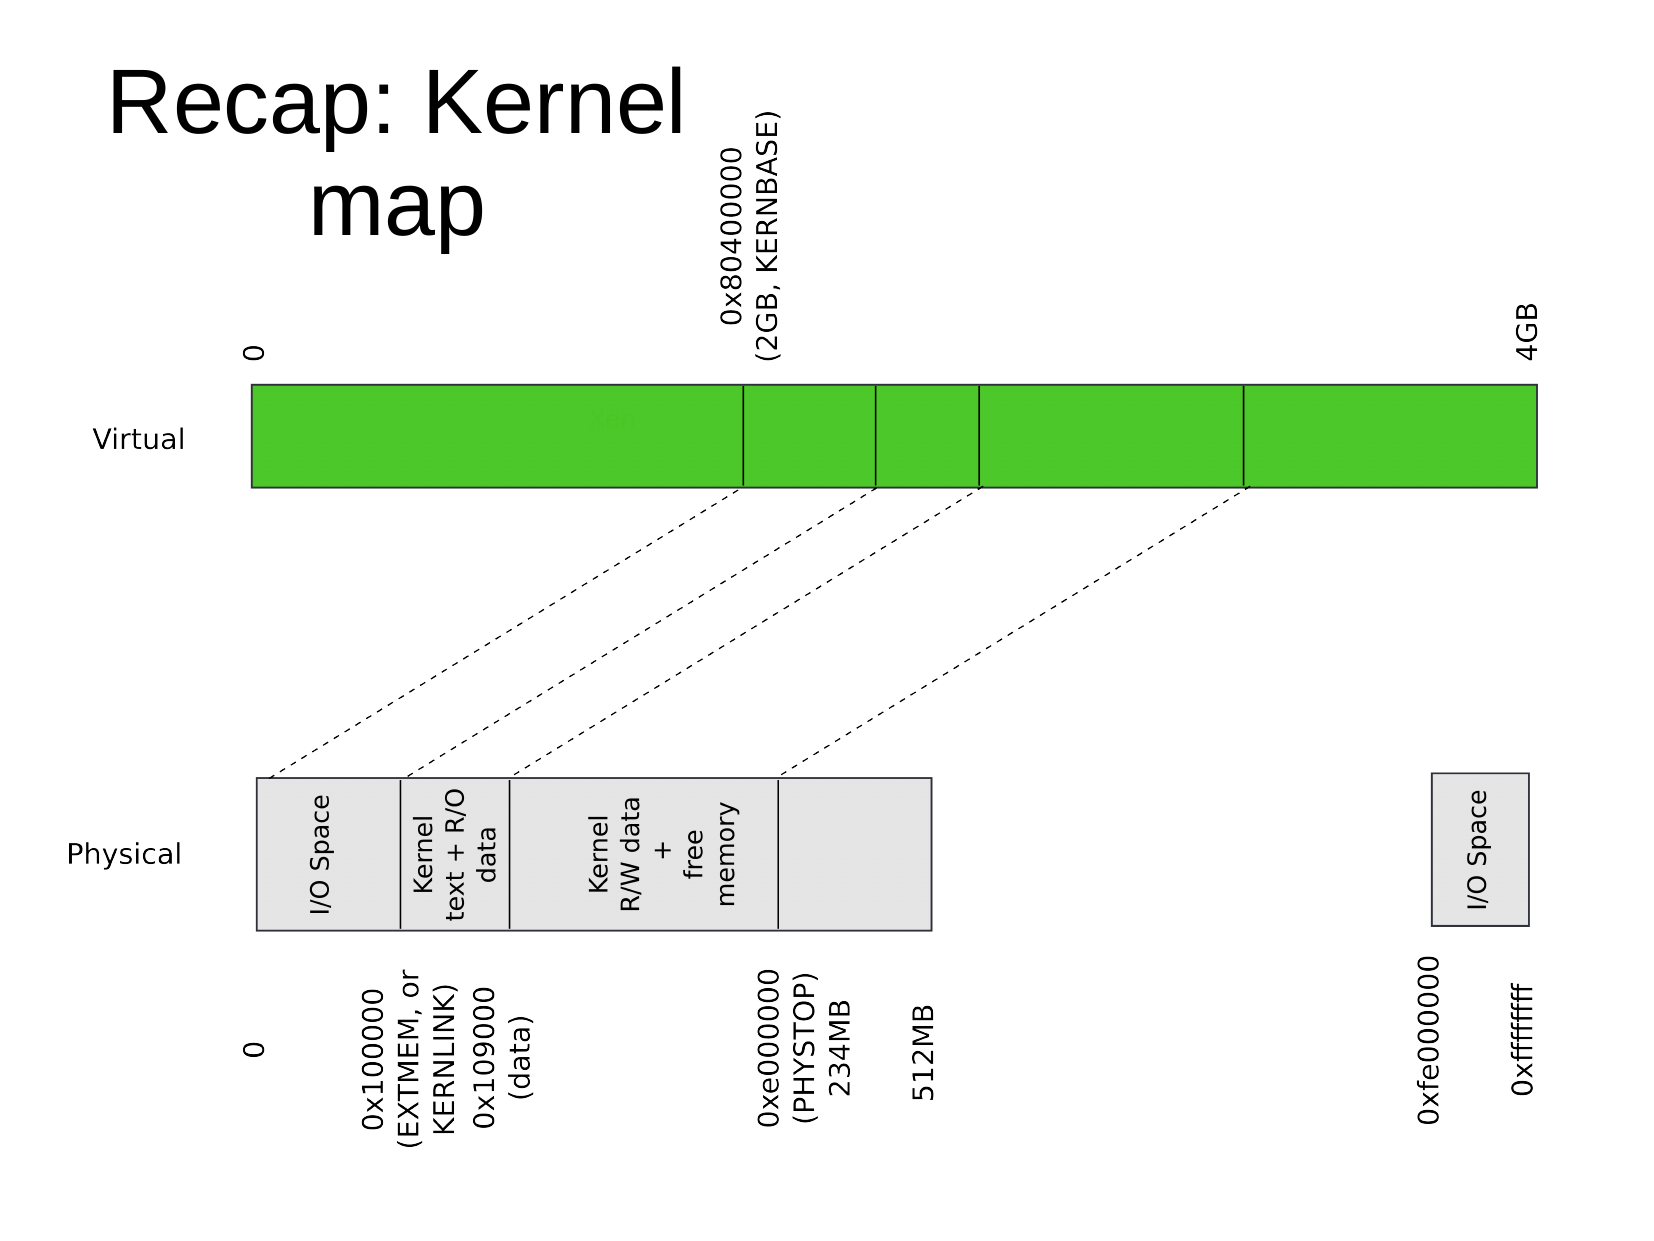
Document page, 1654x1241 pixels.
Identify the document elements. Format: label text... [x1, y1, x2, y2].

picture [69, 112, 1538, 1147]
title Recap: Kernel map [82, 49, 713, 112]
